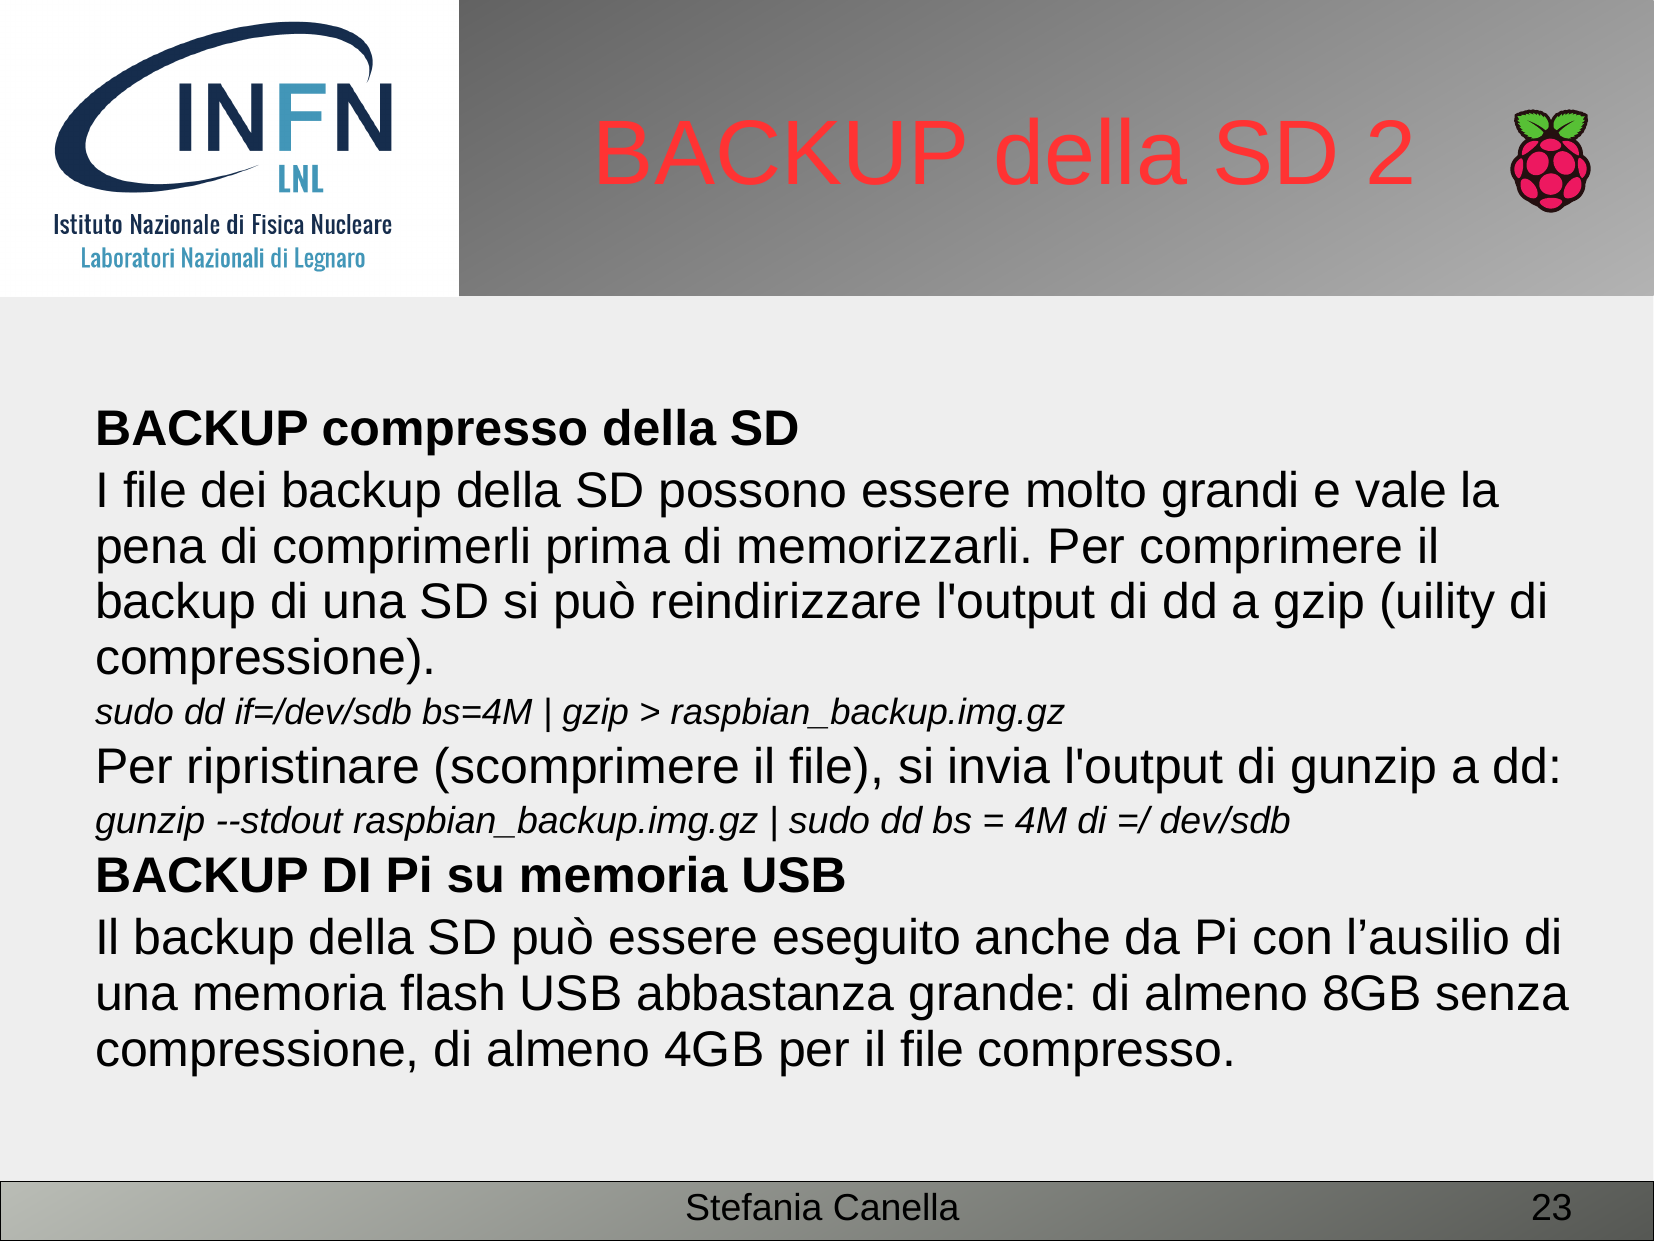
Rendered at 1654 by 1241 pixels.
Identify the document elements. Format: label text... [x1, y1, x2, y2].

text_box Stefania Canella [670, 1178, 984, 1241]
text_box [0, 1181, 670, 1241]
picture [0, 0, 459, 297]
text_box [984, 1181, 1516, 1241]
text_box <number> [1516, 1178, 1654, 1241]
text_box [459, 0, 1654, 296]
subtitle BACKUP compresso della SD I file dei backup della SD possono essere molto grandi e vale la pena di comprimerli prima di memorizzarli. Per comprimere il backup di una SD si può reindirizzare l'output di dd a gzip (uility di compressione). sudo dd if=/dev/sdb bs=4M | gzip > raspbian_backup.img.gz Per ripristinare (scomprimere il file), si invia l'output di gunzip a dd: gunzip --stdout raspbian_backup.img.gz | sudo dd bs = 4M di =/ dev/sdb BACKUP di pi su memoria USB Il backup della SD può essere eseguito anche da Pi con l’ausilio di una memoria flash USB abbastanza grande: di almeno 8GB senza compressione, di almeno 4GB per il file compresso. [65, 361, 1588, 1116]
title BACKUP della SD 2 [459, 49, 1571, 257]
